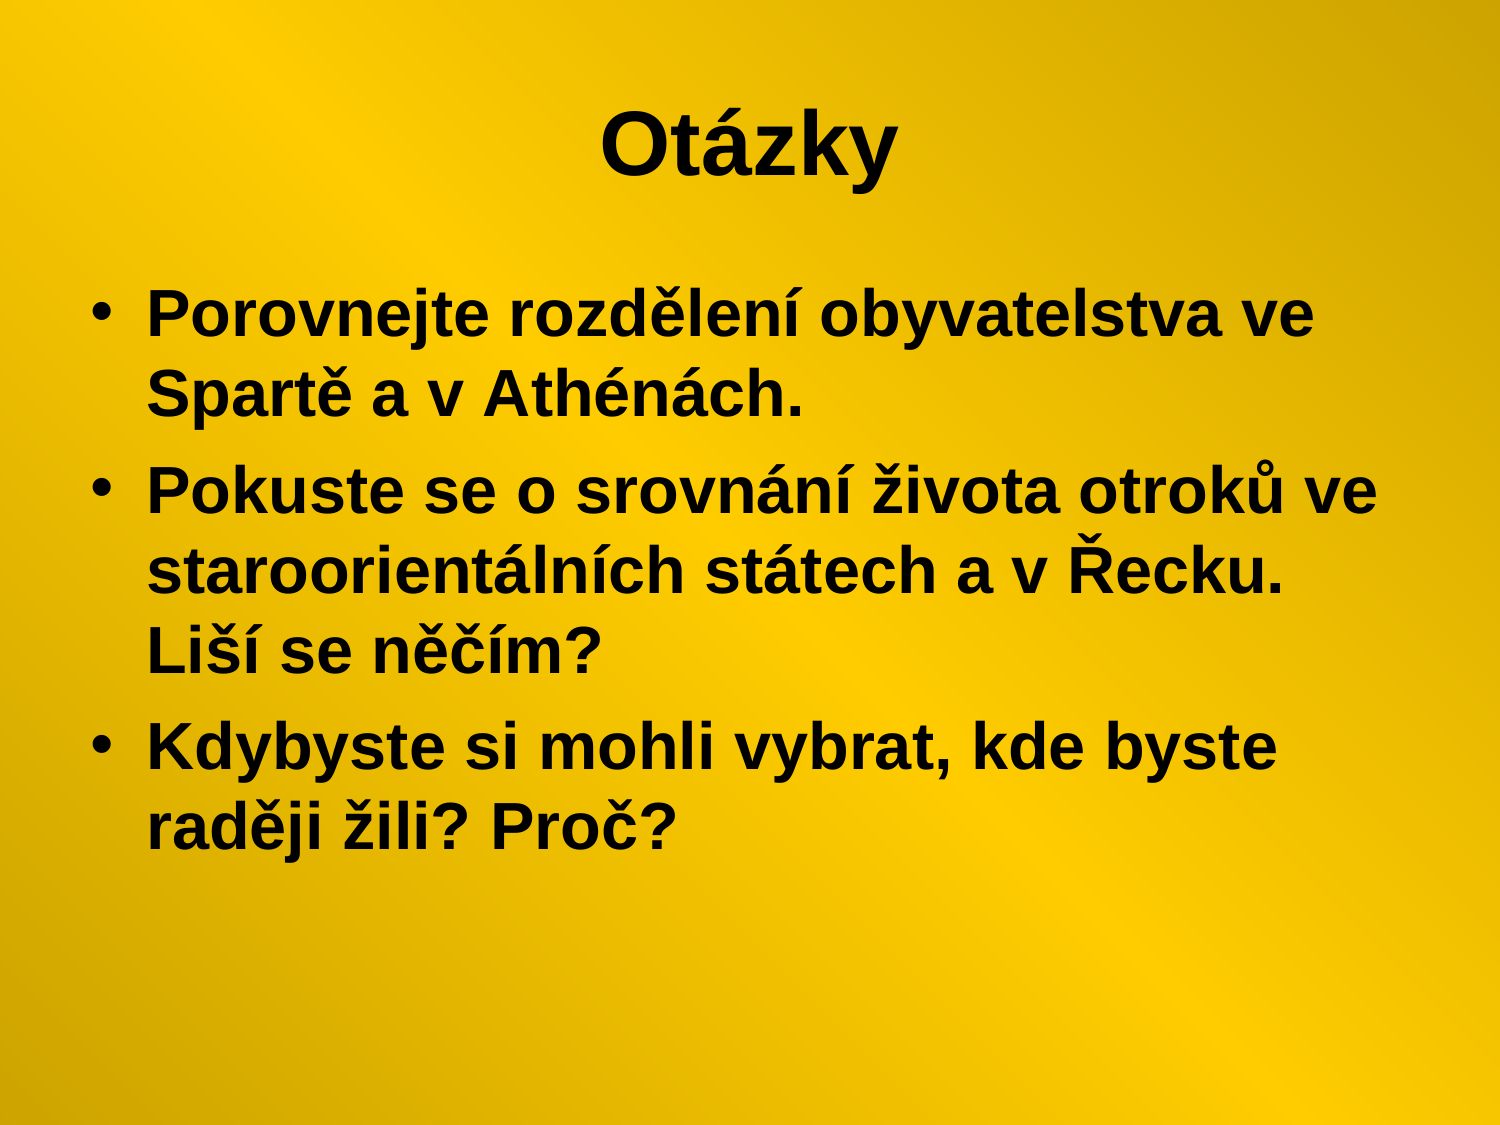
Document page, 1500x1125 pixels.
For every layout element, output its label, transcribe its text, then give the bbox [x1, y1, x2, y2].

list Porovnejte rozdělení obyvatelstva ve Spartě a v Athénách. Pokuste se o srovnání života otroků ve staroorientálních státech a v Řecku. Liší se něčím? Kdybyste si mohli vybrat, kde byste raději žili? Proč? [75, 262, 1426, 1006]
title Otázky [75, 45, 1426, 233]
